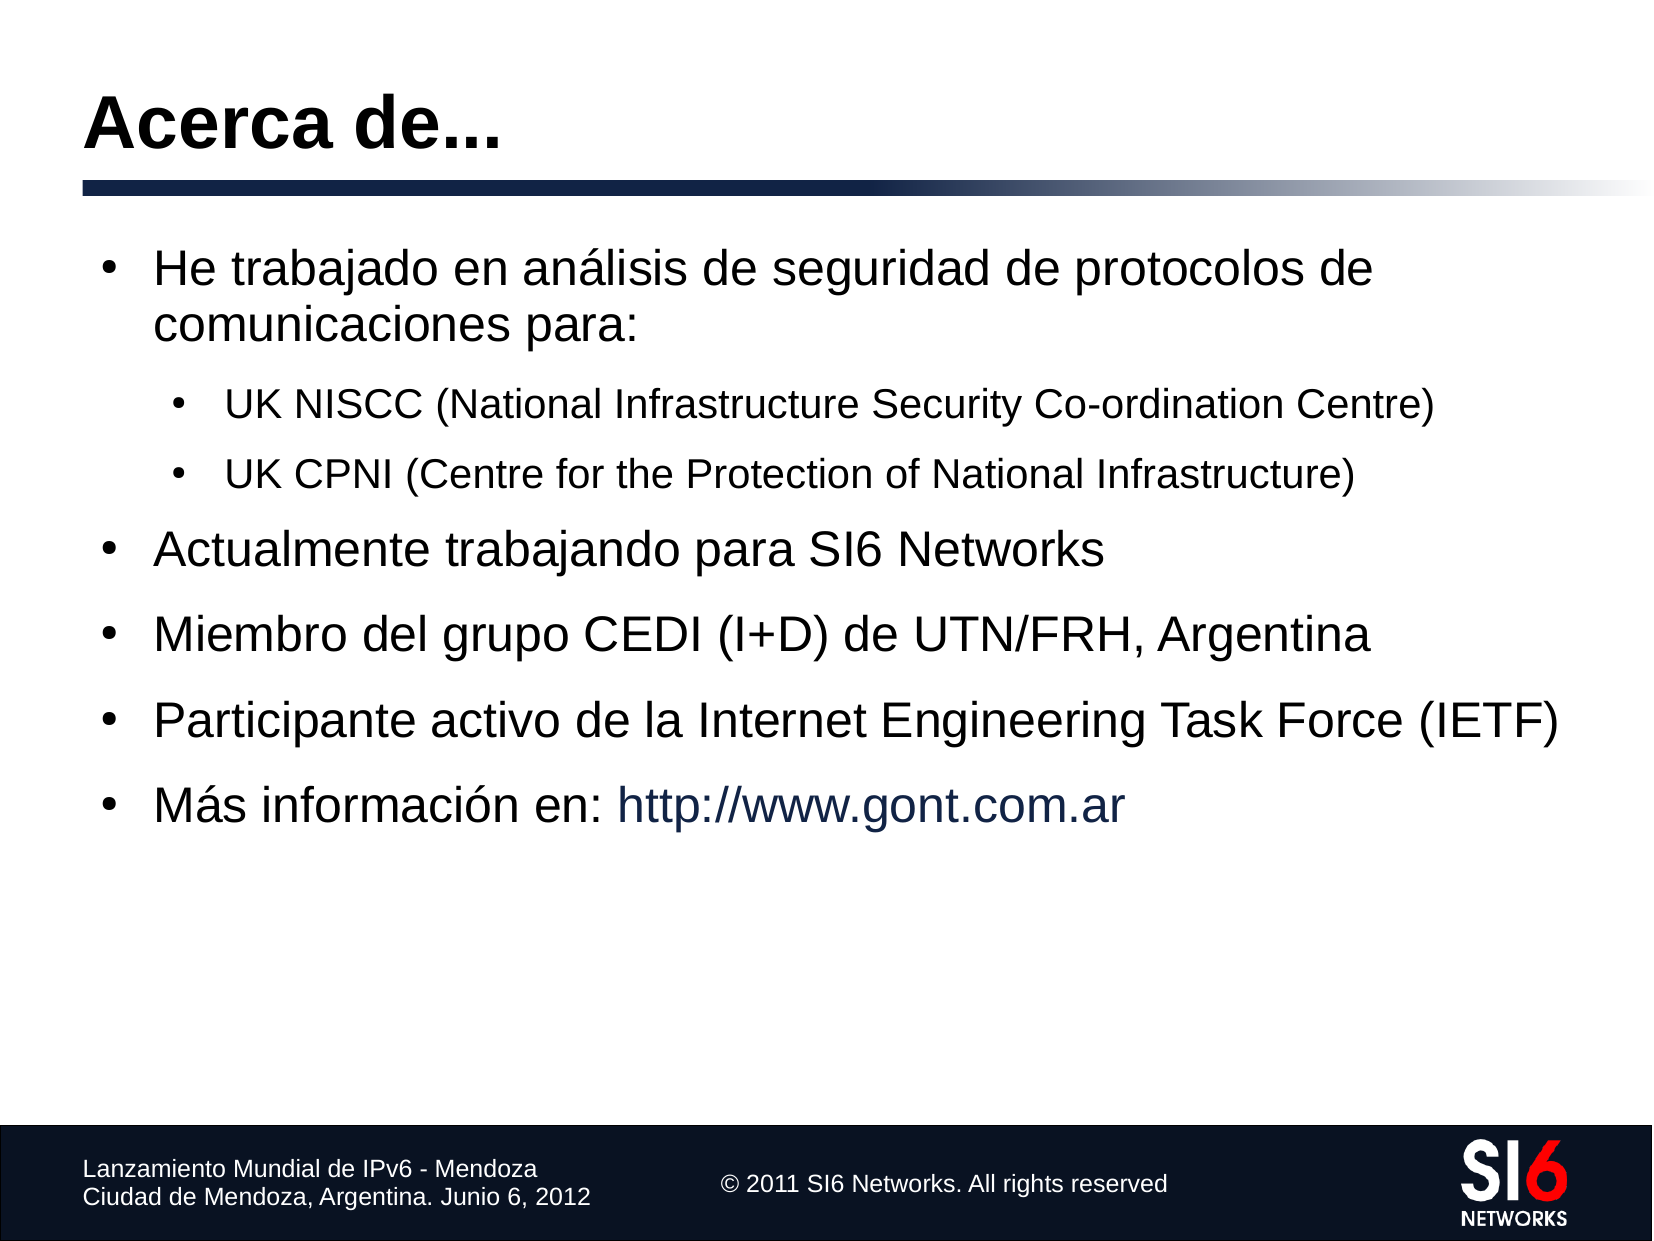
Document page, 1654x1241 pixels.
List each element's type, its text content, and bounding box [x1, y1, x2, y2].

title Acerca de... [82, 49, 1571, 196]
picture [1461, 1139, 1567, 1226]
list He trabajado en análisis de seguridad de protocolos de comunicaciones para: UK NISCC (National Infrastructure Security Co-ordination Centre) UK CPNI (Centre for the Protection of National Infrastructure) Actualmente trabajando para SI6 Networks Miembro del grupo CEDI (I+D) de UTN/FRH, Argentina Participante activo de la Internet Engineering Task Force (IETF) Más información en: http://www.gont.com.ar [82, 240, 1571, 1109]
